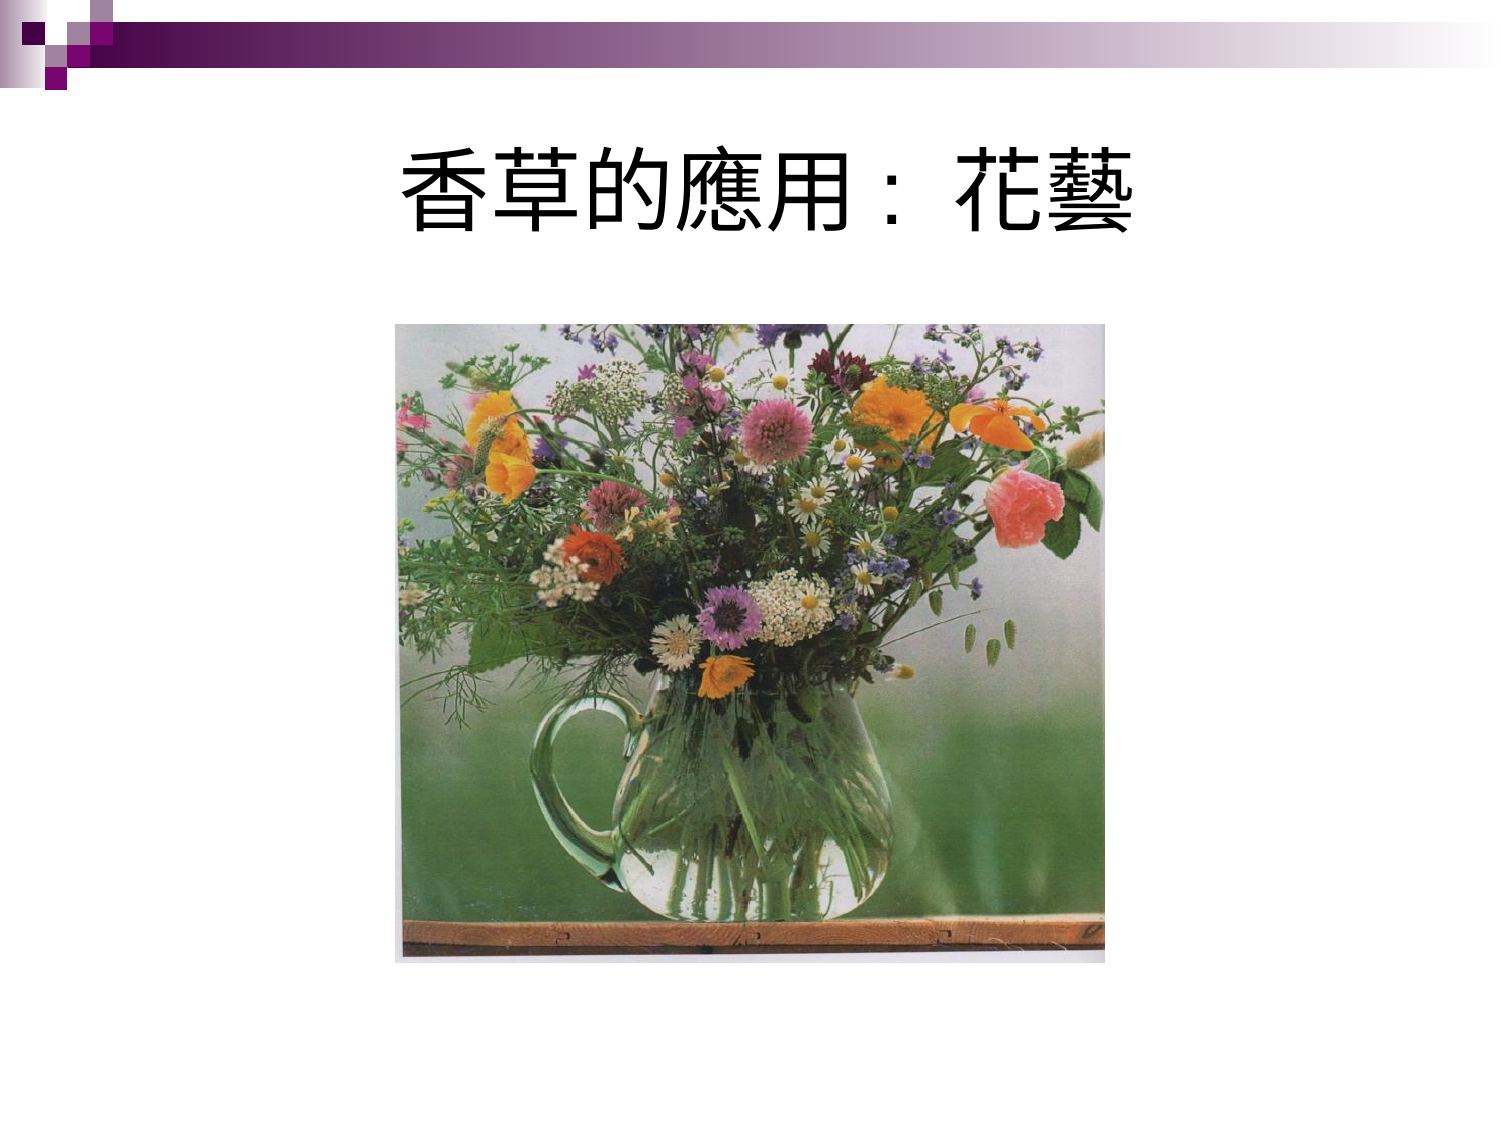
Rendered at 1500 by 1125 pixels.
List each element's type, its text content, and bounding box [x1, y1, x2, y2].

chart [395, 324, 1105, 963]
title 香草的應用: 花藝 [75, 75, 1426, 300]
